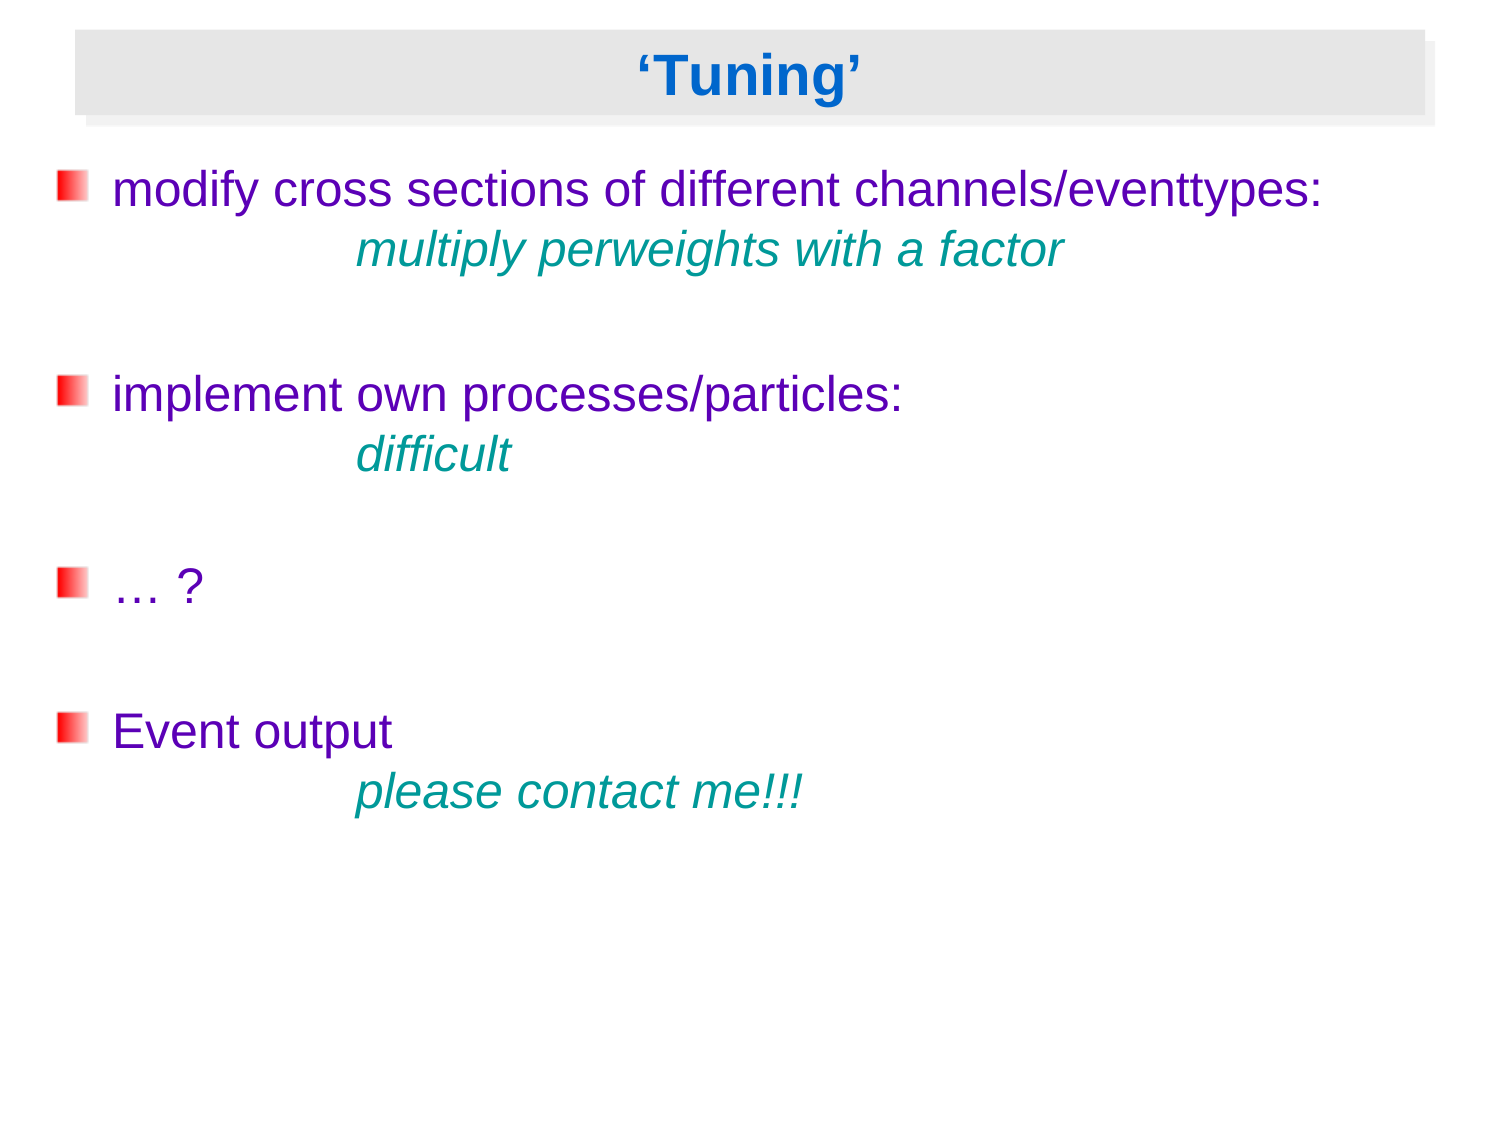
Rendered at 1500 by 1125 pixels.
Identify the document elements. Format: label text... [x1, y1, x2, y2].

title ‘Tuning’ [75, 29, 1426, 116]
list modify cross sections of different channels/eventtypes: multiply perweights with a factor implement own processes/particles: difficult … ? Event output please contact me!!! [41, 148, 1459, 1093]
